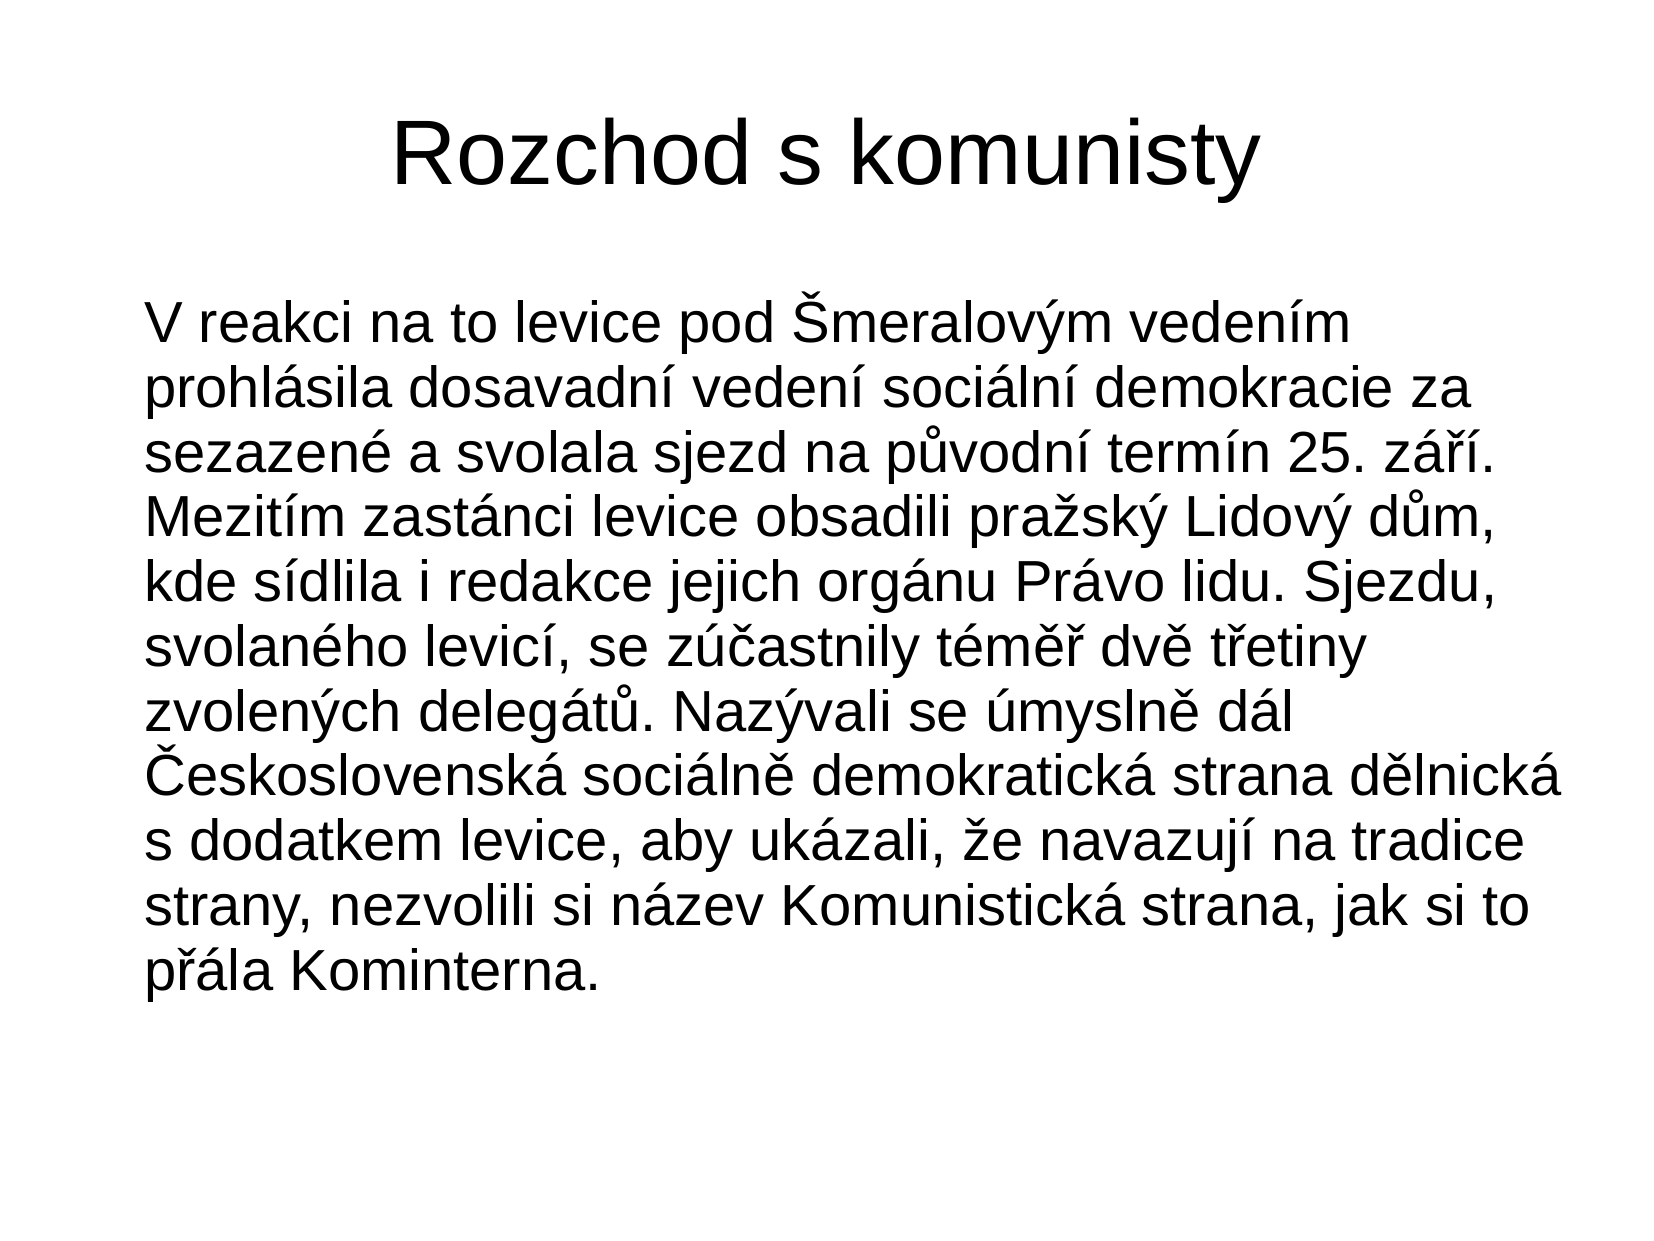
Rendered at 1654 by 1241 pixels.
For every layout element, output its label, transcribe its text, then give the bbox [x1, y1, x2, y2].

list V reakci na to levice pod Šmeralovým vedením prohlásila dosavadní vedení sociální demokracie za sezazené a svolala sjezd na původní termín 25. září. Mezitím zastánci levice obsadili pražský Lidový dům, kde sídlila i redakce jejich orgánu Právo lidu. Sjezdu, svolaného levicí, se zúčastnily téměř dvě třetiny zvolených delegátů. Nazývali se úmyslně dál Československá sociálně demokratická strana dělnická s dodatkem levice, aby ukázali, že navazují na tradice strany, nezvolili si název Komunistická strana, jak si to přála Kominterna. [82, 290, 1571, 1010]
title Rozchod s komunisty [82, 49, 1571, 257]
